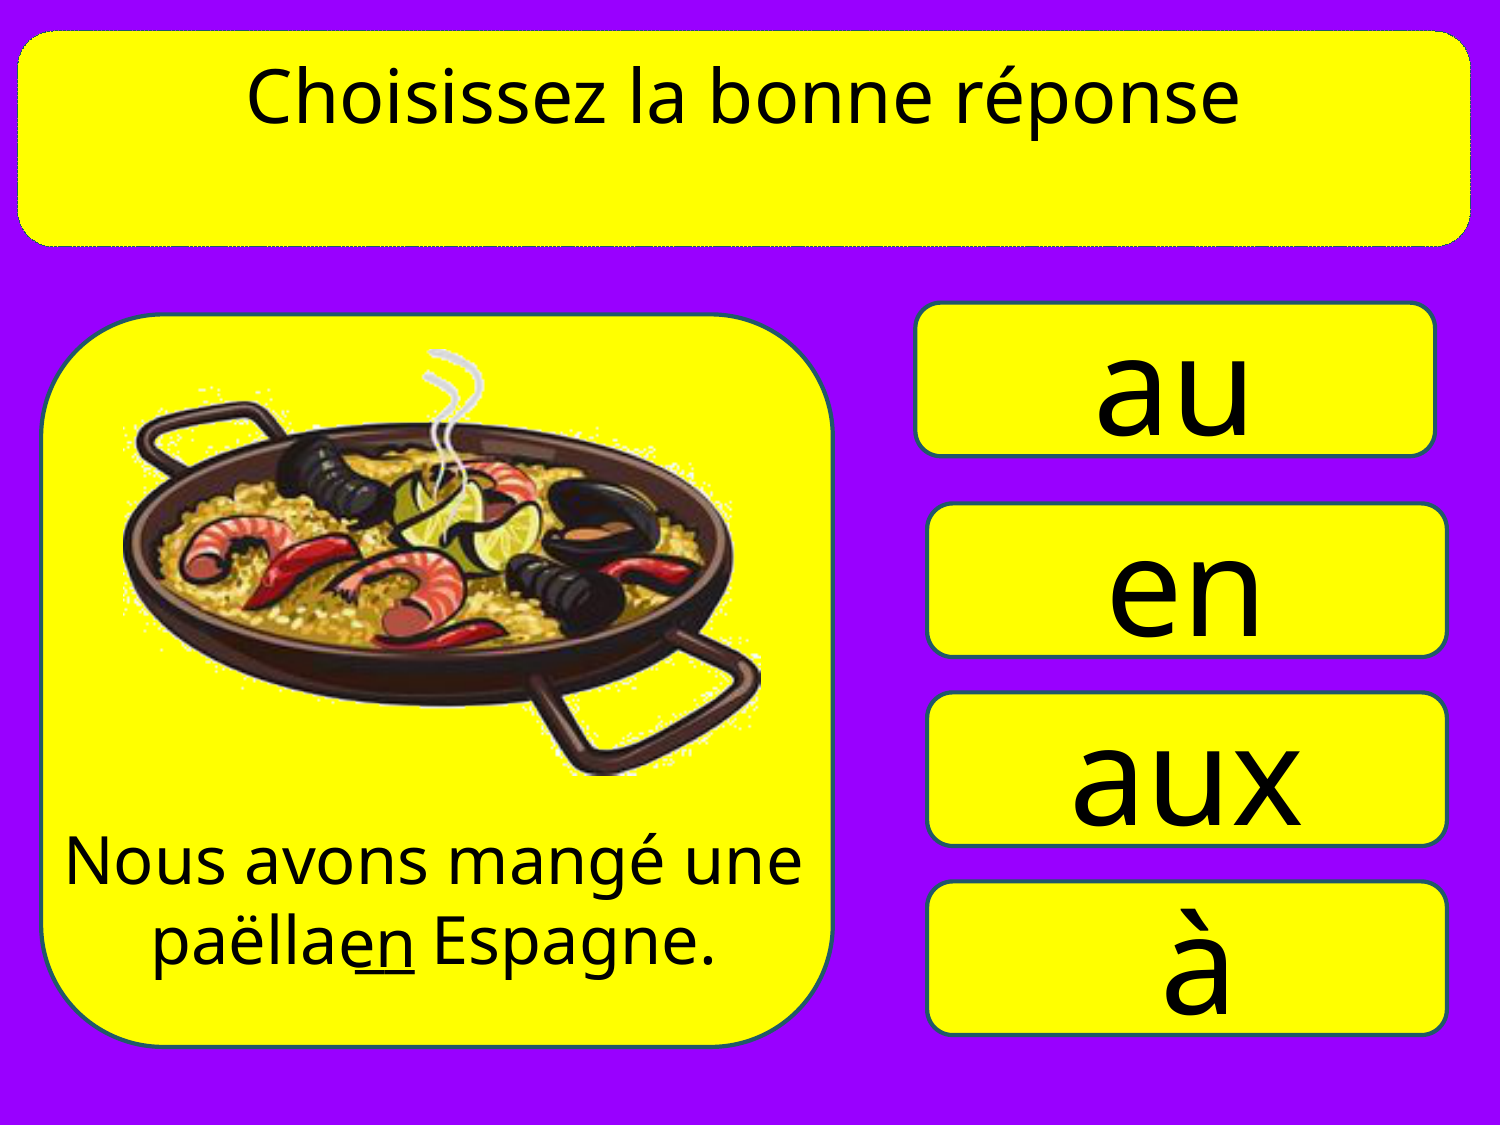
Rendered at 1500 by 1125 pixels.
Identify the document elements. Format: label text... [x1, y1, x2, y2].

text_box [57, 986, 817, 1047]
picture [123, 349, 761, 776]
text_box [927, 881, 997, 1036]
text_box [915, 302, 974, 457]
text_box [41, 314, 833, 810]
text_box [1388, 692, 1447, 847]
text_box [1376, 302, 1436, 457]
text_box Nous avons mangé une paëlla __ Espagne. [0, 810, 868, 986]
text_box en [986, 491, 1388, 672]
text_box en [277, 893, 479, 988]
text_box [1400, 881, 1447, 1036]
text_box Choisissez la bonne réponse [17, 30, 1471, 247]
text_box à [997, 869, 1400, 1050]
text_box [927, 503, 986, 658]
text_box [927, 692, 986, 847]
text_box aux [986, 680, 1388, 861]
text_box au [974, 290, 1376, 471]
text_box [1388, 503, 1447, 658]
